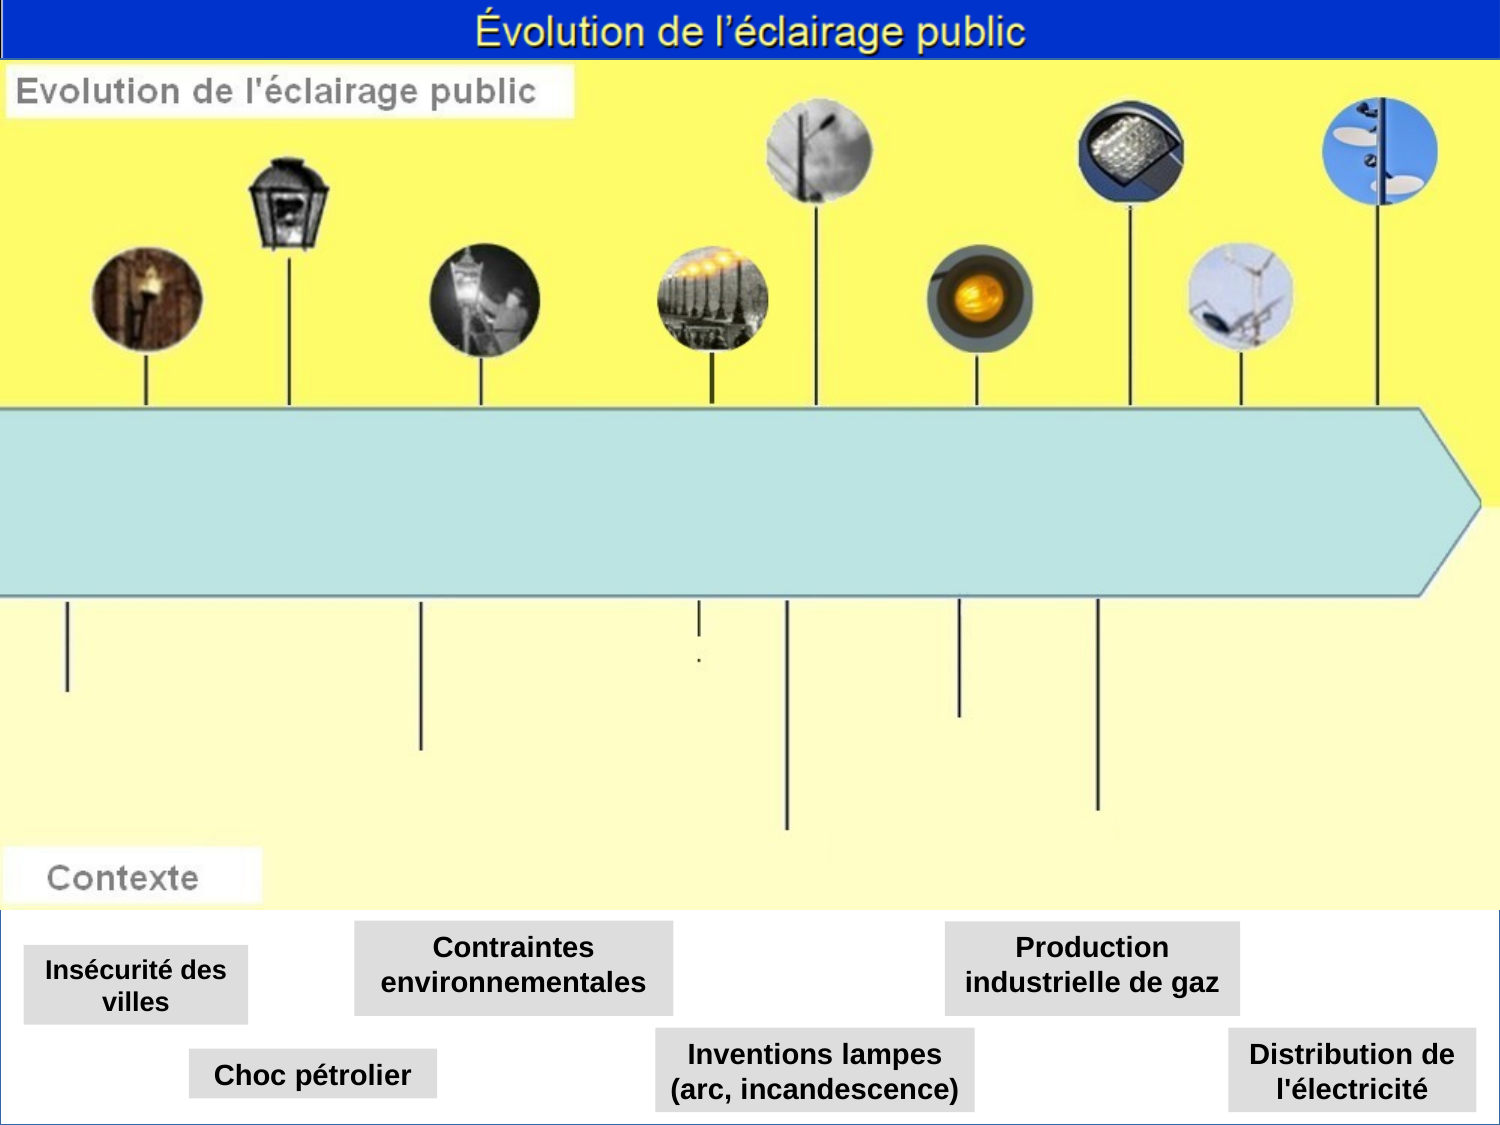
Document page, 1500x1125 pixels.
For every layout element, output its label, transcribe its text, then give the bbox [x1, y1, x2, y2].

text_box [0, 910, 1500, 1125]
text_box Insécurité des villes [23, 944, 249, 1025]
picture [0, 60, 1500, 910]
text_box Production industrielle de gaz [944, 921, 1241, 1016]
text_box Distribution de l'électricité [1228, 1027, 1477, 1113]
text_box Inventions lampes (arc, incandescence) [655, 1027, 975, 1113]
picture [0, 0, 1500, 59]
text_box Contraintes environnementales [354, 920, 674, 1016]
text_box Choc pétrolier [188, 1048, 438, 1099]
